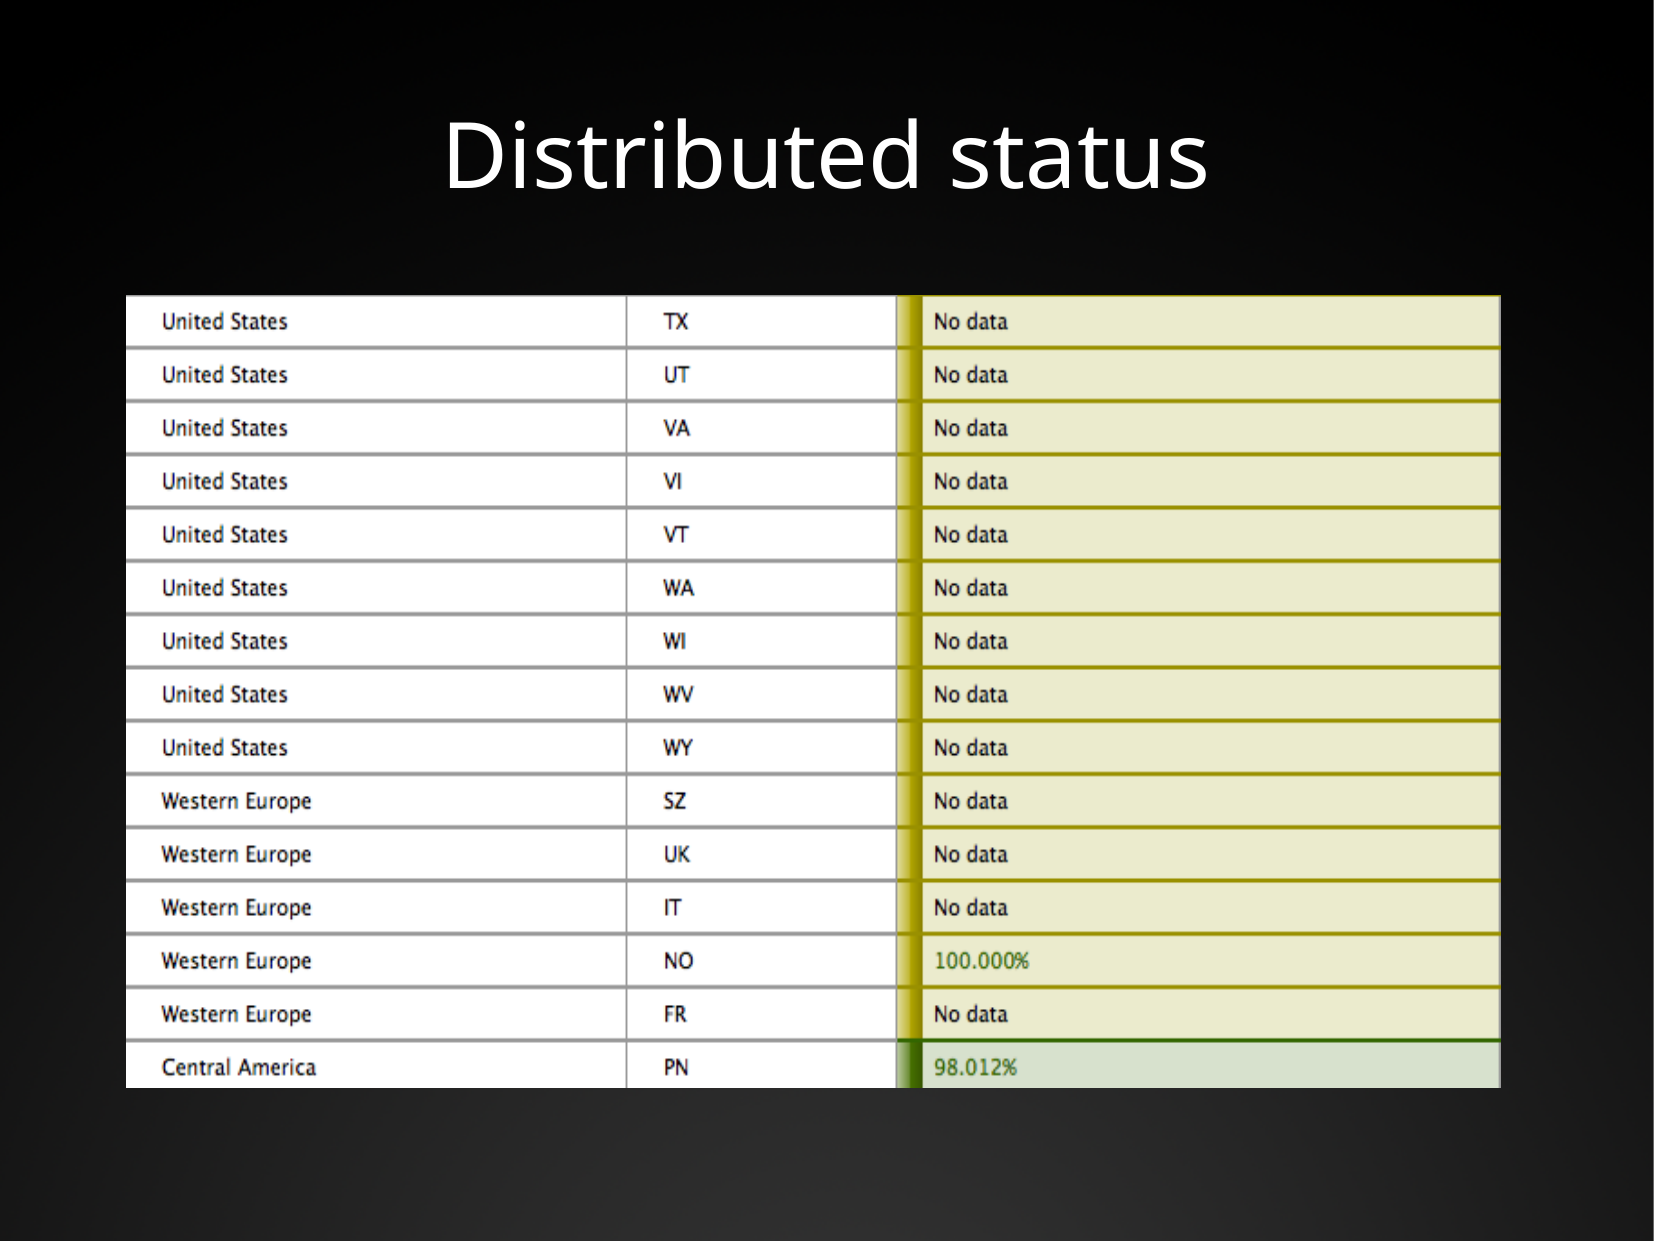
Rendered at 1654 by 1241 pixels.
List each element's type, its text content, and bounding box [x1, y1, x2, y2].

title Distributed status [82, 49, 1571, 257]
picture [0, 0, 1654, 1241]
